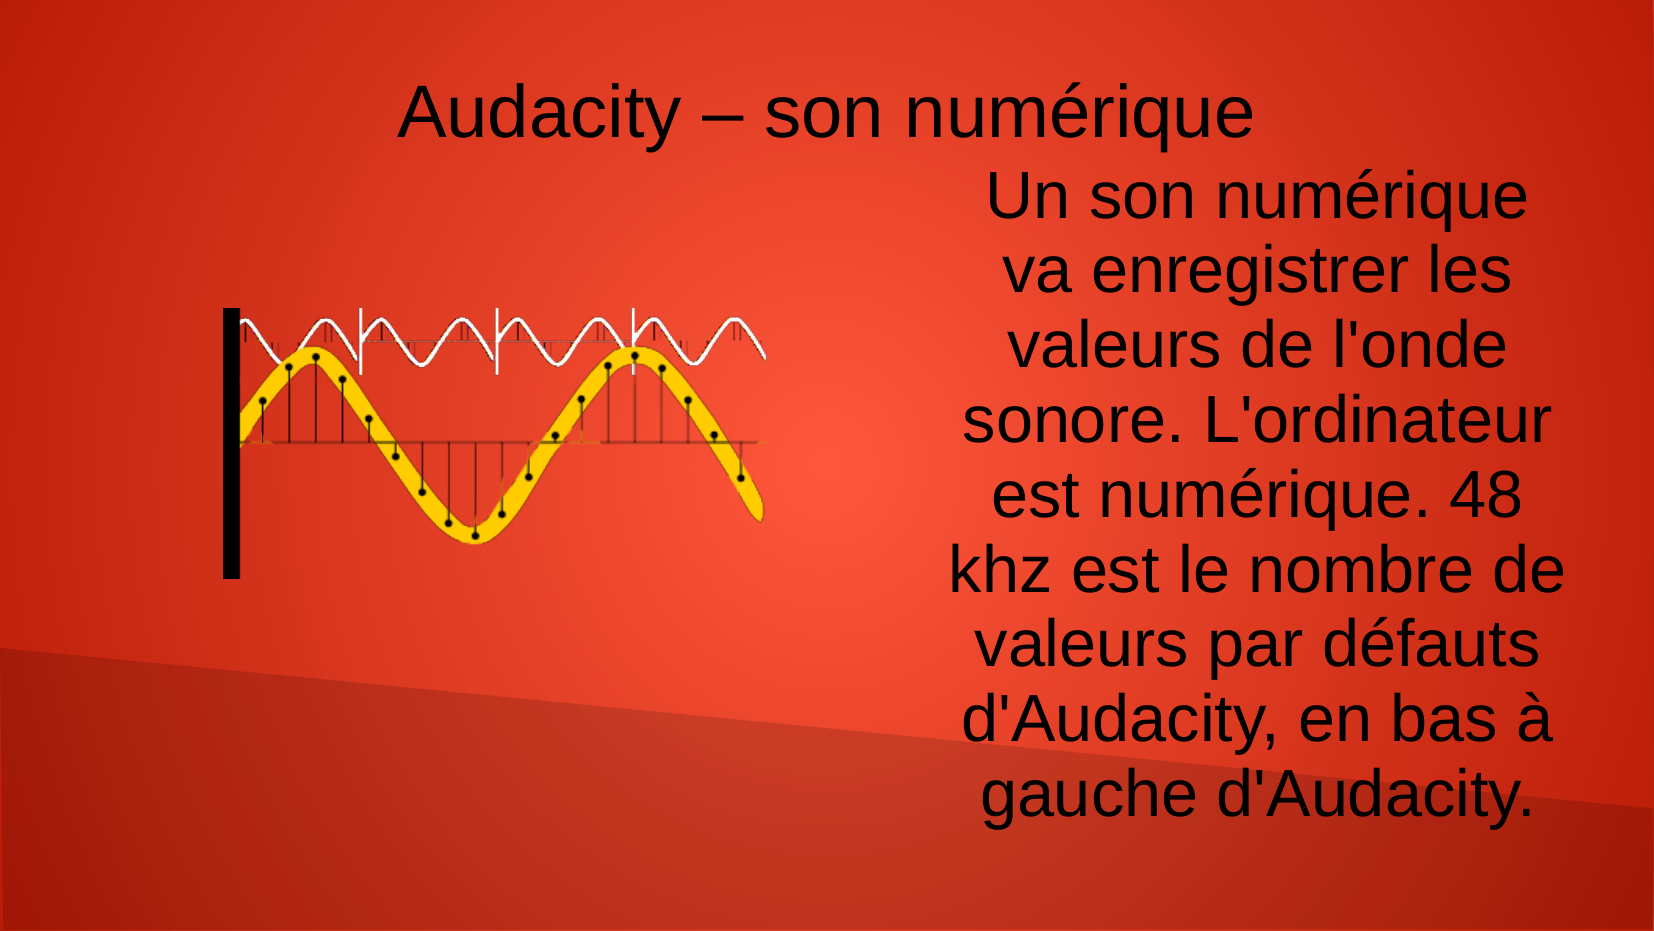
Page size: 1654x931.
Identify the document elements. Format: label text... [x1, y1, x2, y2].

title Audacity – son numérique [82, 35, 1571, 189]
picture [223, 308, 768, 579]
subtitle Un son numérique va enregistrer les valeurs de l'onde sonore. L'ordinateur est numérique. 48 khz est le nombre de valeurs par défauts d'Audacity, en bas à gauche d'Audacity. [944, 157, 1571, 831]
